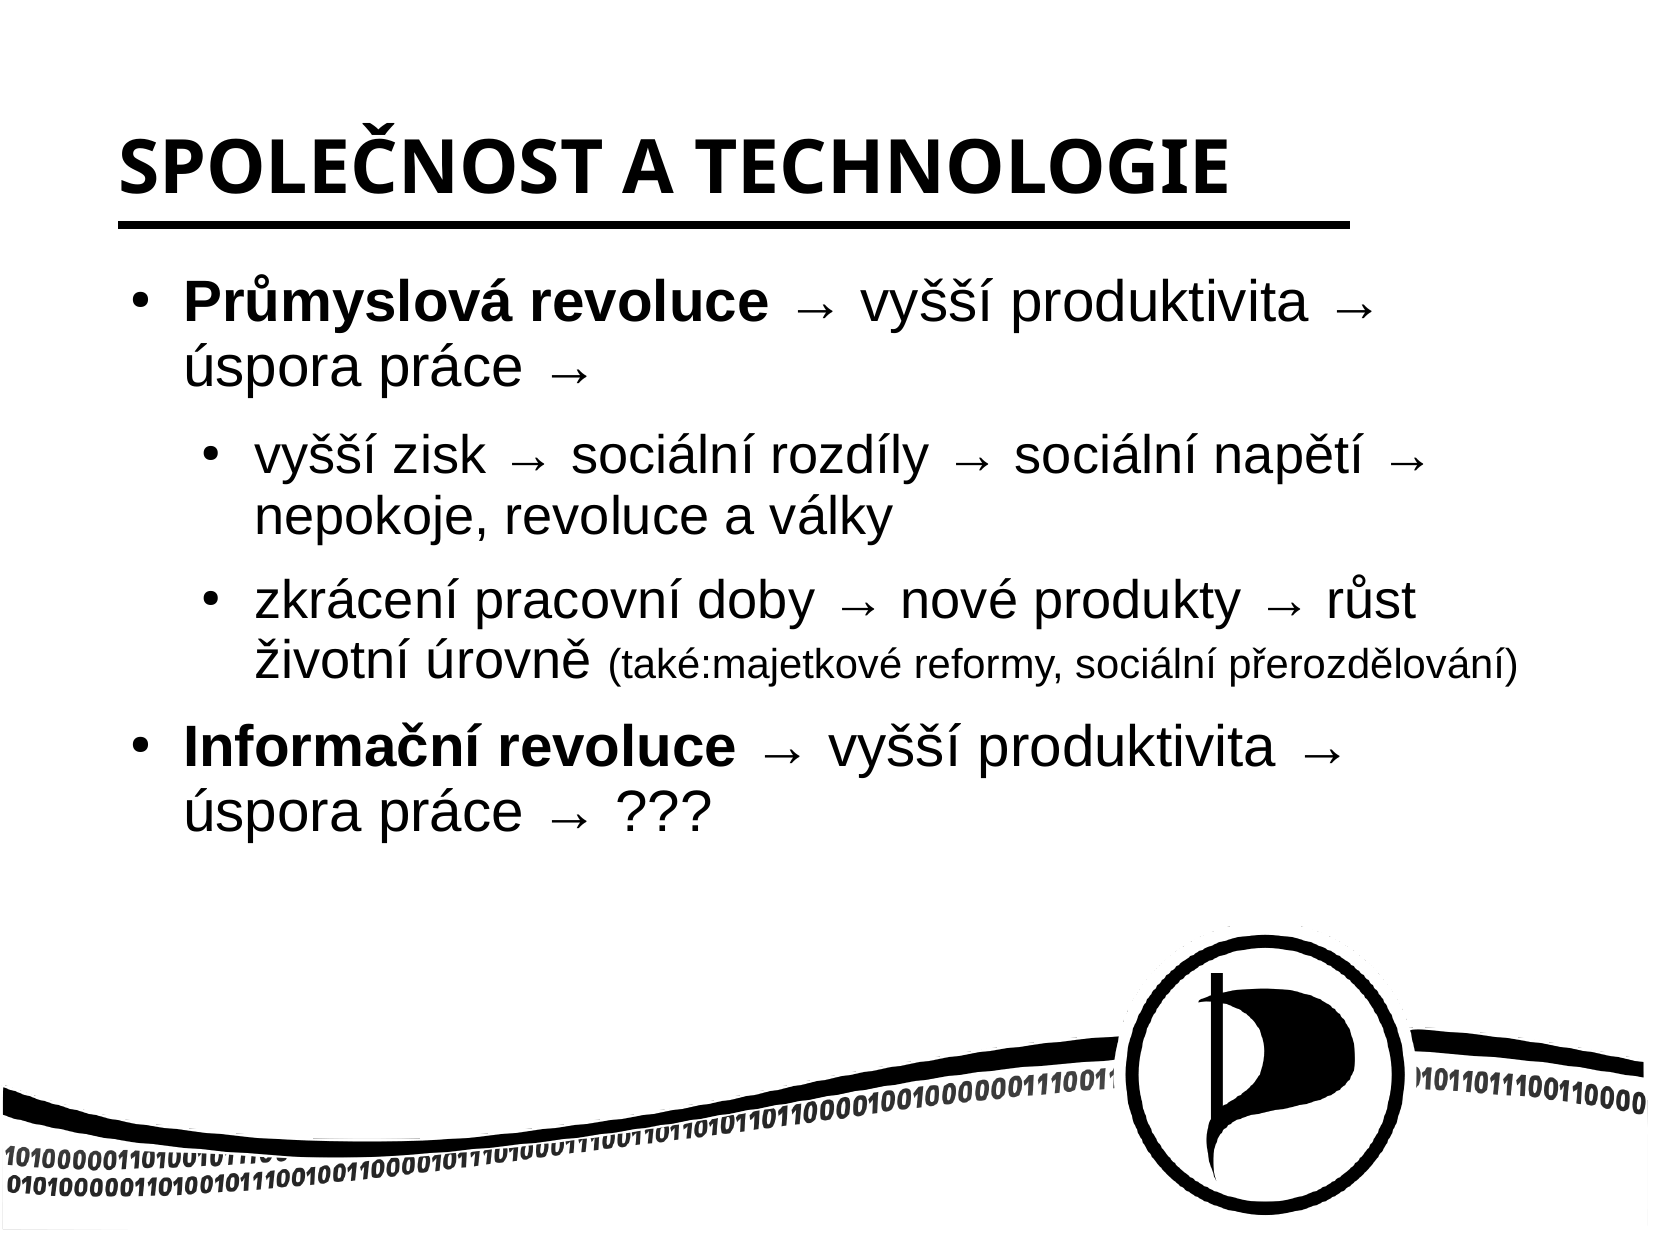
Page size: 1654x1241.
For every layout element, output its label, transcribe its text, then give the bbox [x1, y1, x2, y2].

title SPOLEČNOST A TECHNOLOGIE [118, 22, 1576, 216]
picture [0, 922, 1648, 1230]
list Průmyslová revoluce → vyšší produktivita → úspora práce → vyšší zisk → sociální rozdíly → sociální napětí → nepokoje, revoluce a války zkrácení pracovní doby → nové produkty → růst životní úrovně (také:majetkové reformy, sociální přerozdělování) Informační revoluce → vyšší produktivita → úspora práce → ??? [112, 268, 1576, 1088]
